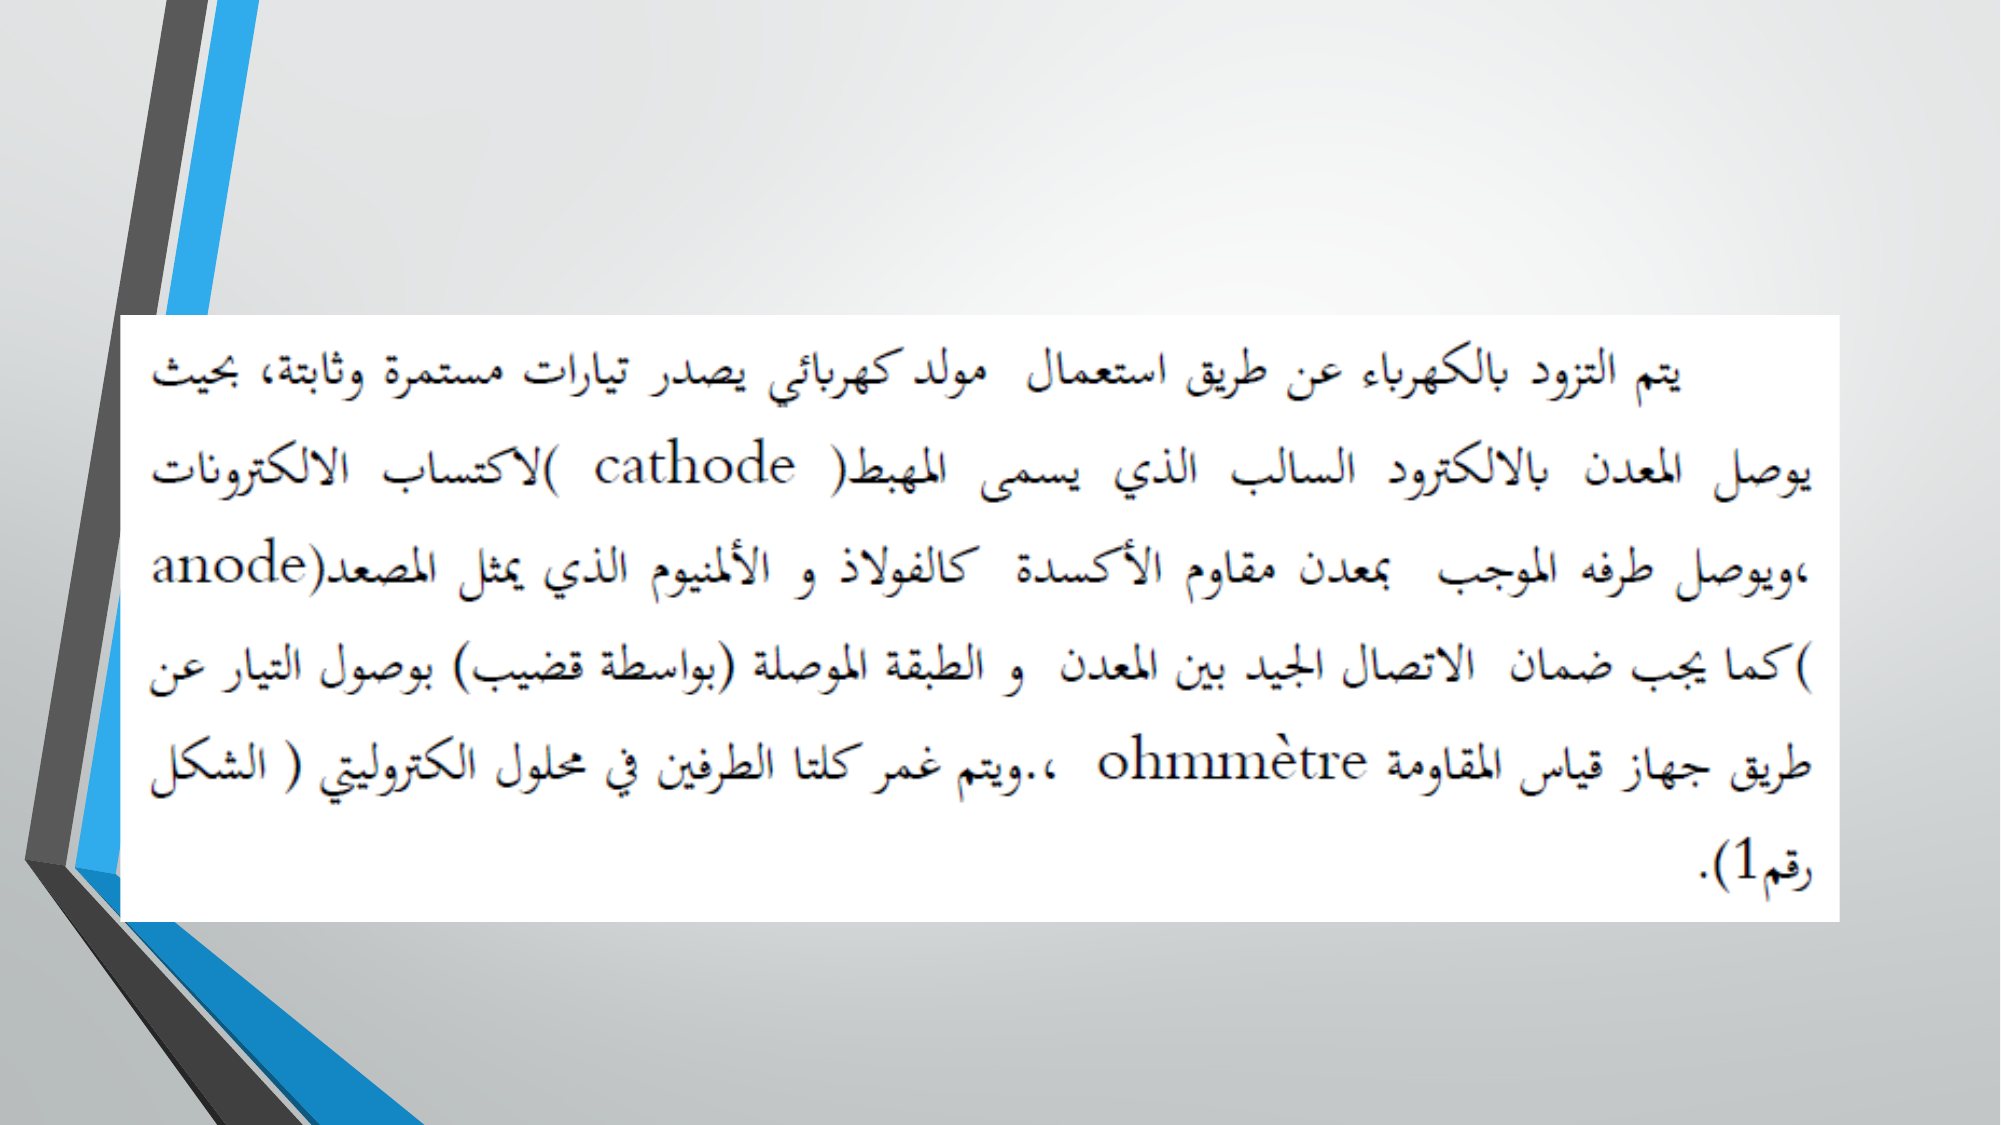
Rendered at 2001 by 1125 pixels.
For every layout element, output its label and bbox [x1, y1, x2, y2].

picture [120, 315, 1840, 922]
